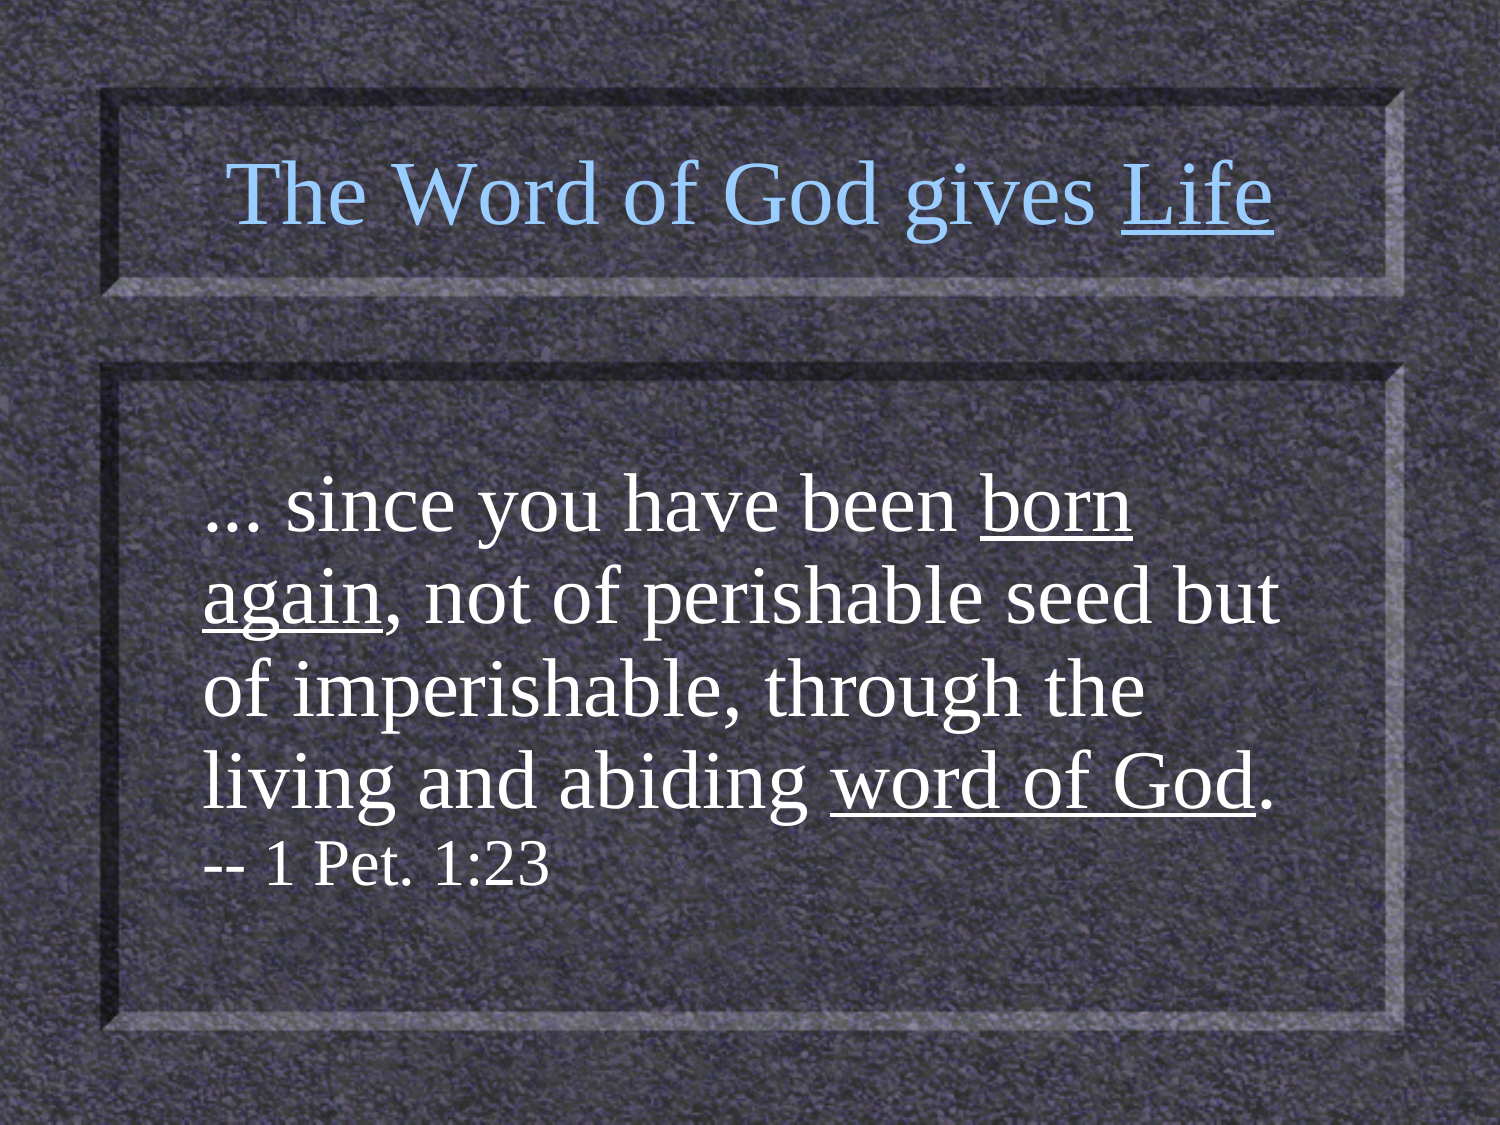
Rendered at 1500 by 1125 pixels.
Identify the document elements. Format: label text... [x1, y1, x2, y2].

title The Word of God gives Life [150, 83, 1351, 304]
picture [0, 0, 1500, 1125]
text_box ... since you have been born again, not of perishable seed but of imperishable, through the living and abiding word of God. -- 1 Pet. 1:23 [187, 450, 1313, 908]
